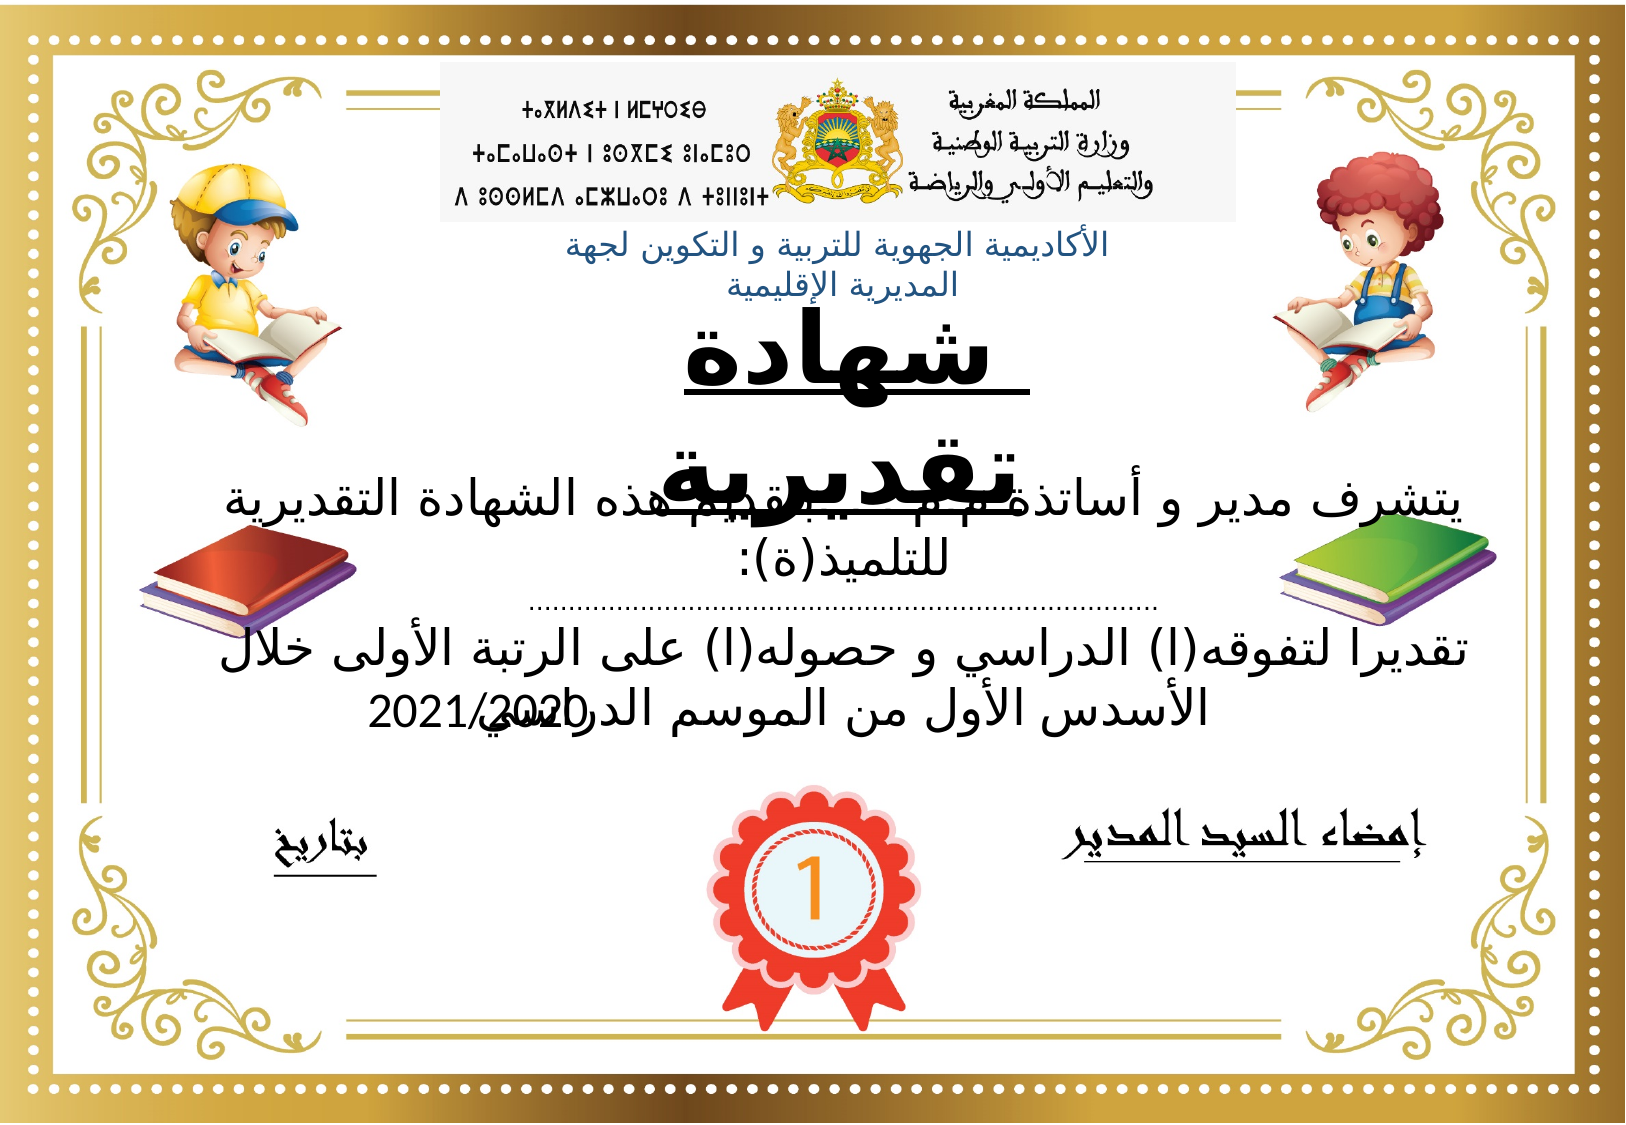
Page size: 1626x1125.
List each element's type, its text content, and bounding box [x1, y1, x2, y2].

text_box شهادة تقديرية [551, 275, 1128, 412]
text_box يتشرف مدير و أساتذة م.م . . .بتقديم هذه الشهادة التقديرية للتلميذ(ة): ............................................................................... تقديرا لتفوقه(ا) الدراسي و حصوله(ا) على الرتبة الأولى خلال الأسدس الأول من الموسم الدراسي [202, 457, 1486, 686]
text_box الأكاديمية الجهوية للتربية و التكوين لجهة المديرية الإقليمية [462, 222, 1213, 312]
text_box 2021/2020 [352, 669, 633, 746]
picture [0, 2, 1625, 1123]
